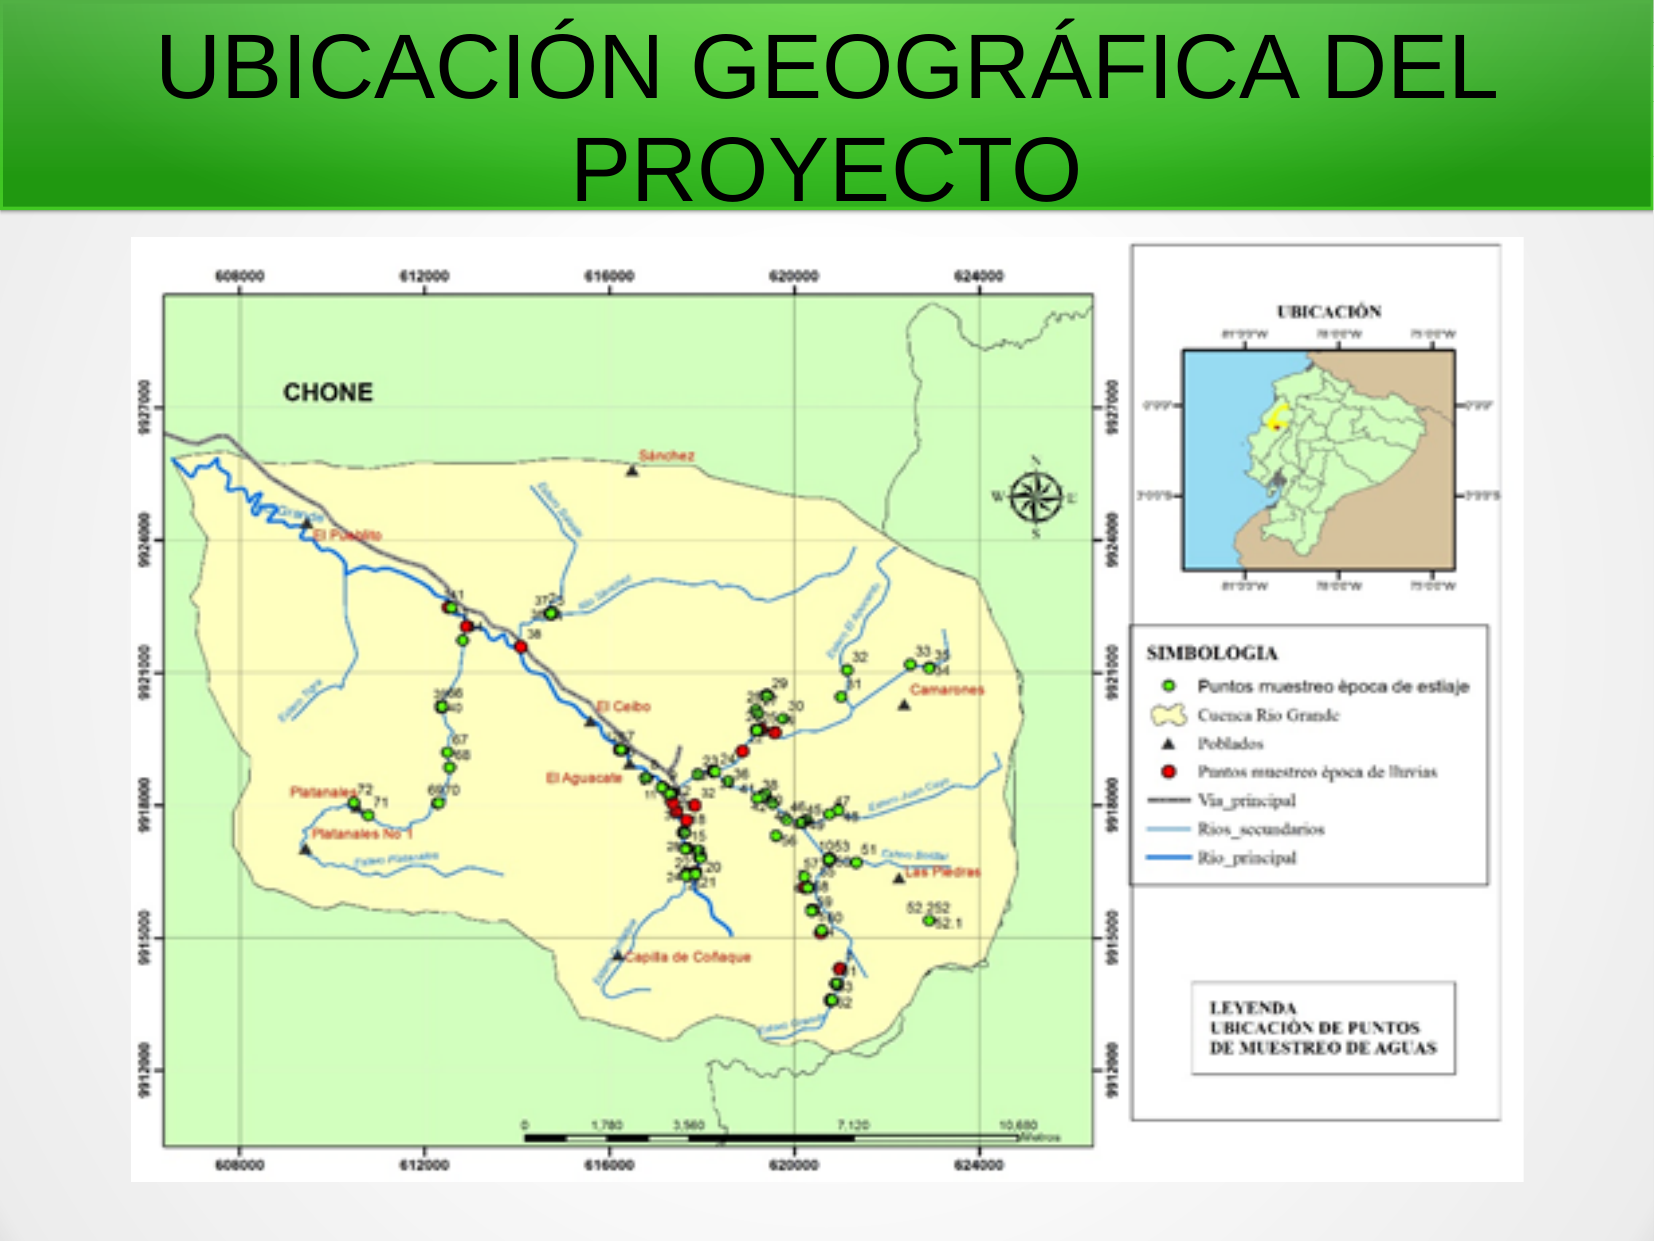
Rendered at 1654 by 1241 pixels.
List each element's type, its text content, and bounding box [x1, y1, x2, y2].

picture [129, 236, 1524, 1182]
title UBICACIÓN GEOGRÁFICA DEL PROYECTO [82, 15, 1571, 221]
